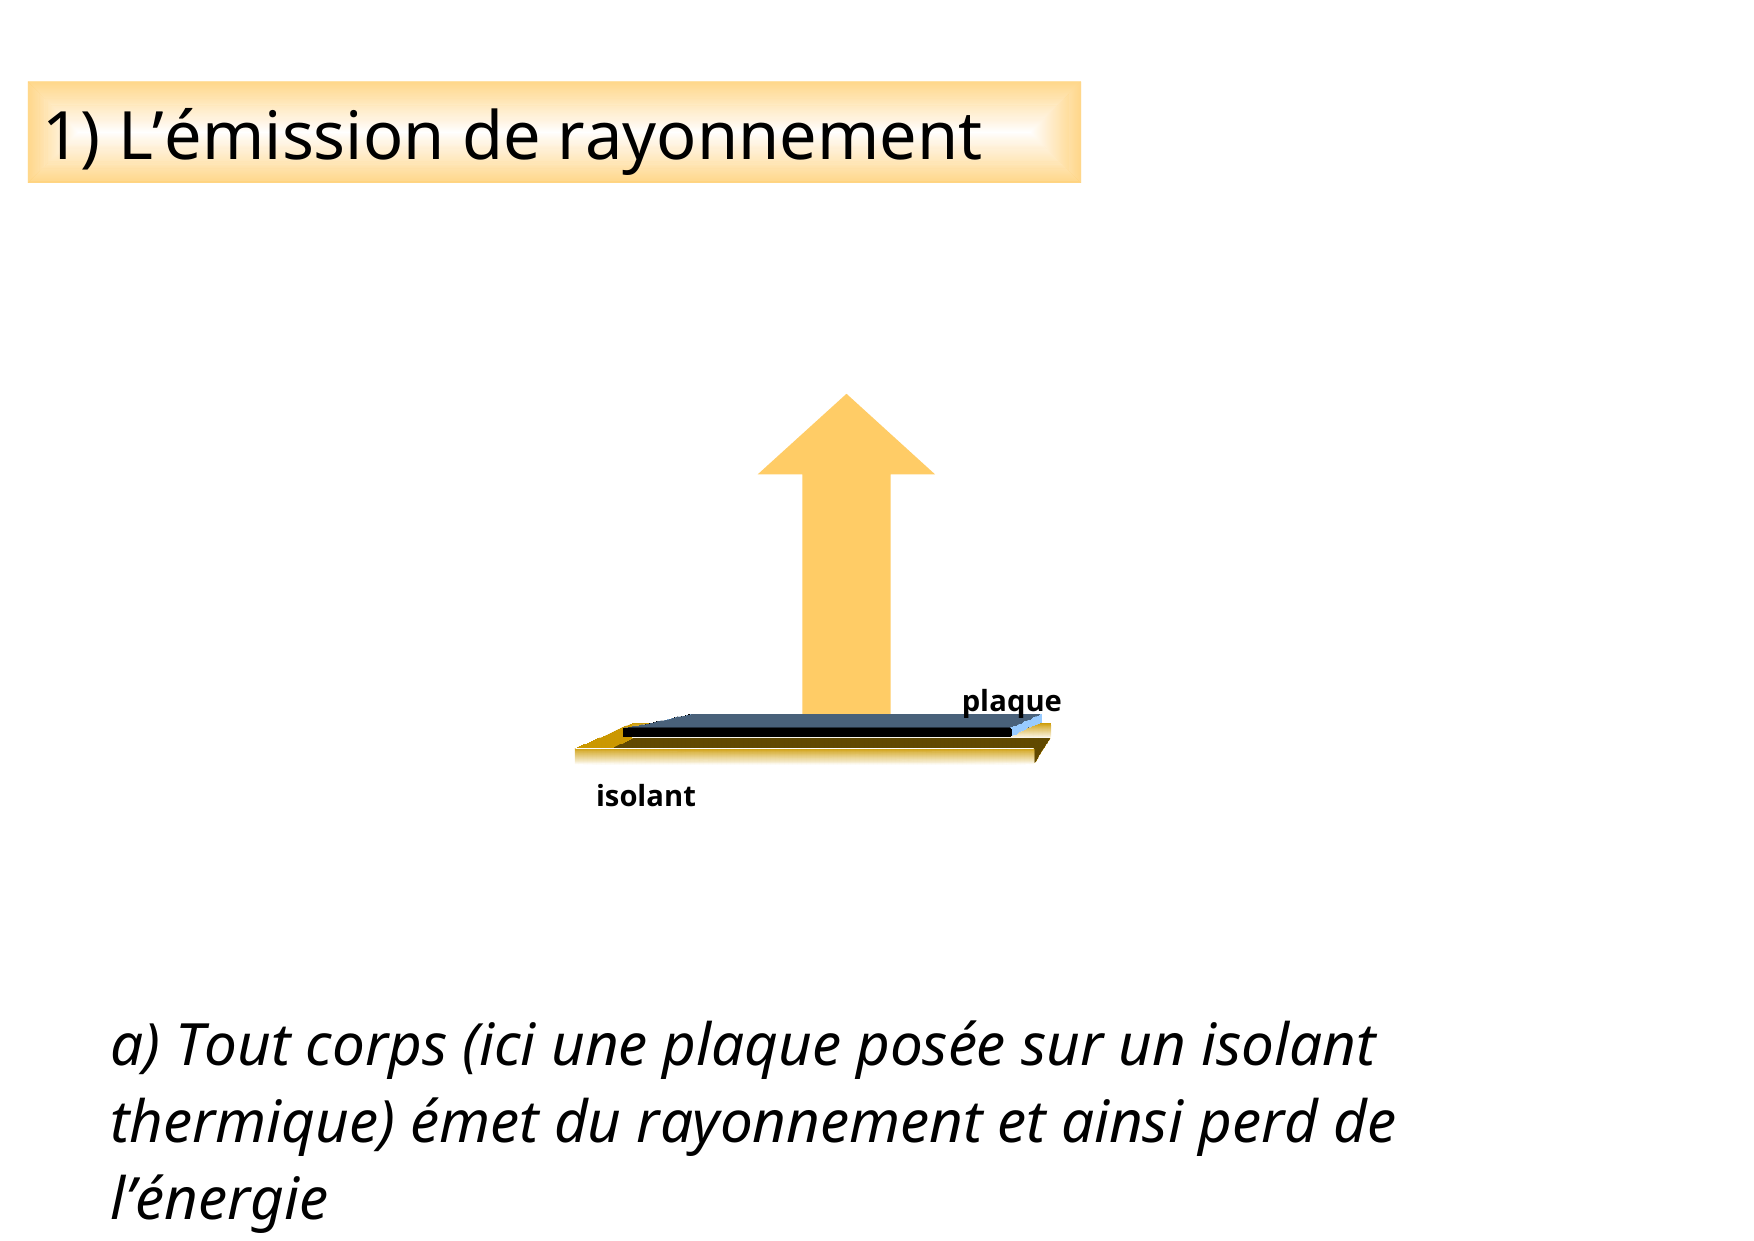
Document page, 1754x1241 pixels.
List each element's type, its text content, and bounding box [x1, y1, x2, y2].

text_box [757, 393, 936, 706]
text_box isolant [581, 767, 833, 843]
text_box 1) L’émission de rayonnement [27, 81, 1080, 183]
text_box plaque [947, 673, 1199, 748]
picture [570, 706, 1056, 775]
text_box a) Tout corps (ici une plaque posée sur un isolant thermique) émet du rayonnement et ainsi perd de l’énergie [95, 996, 1584, 1216]
